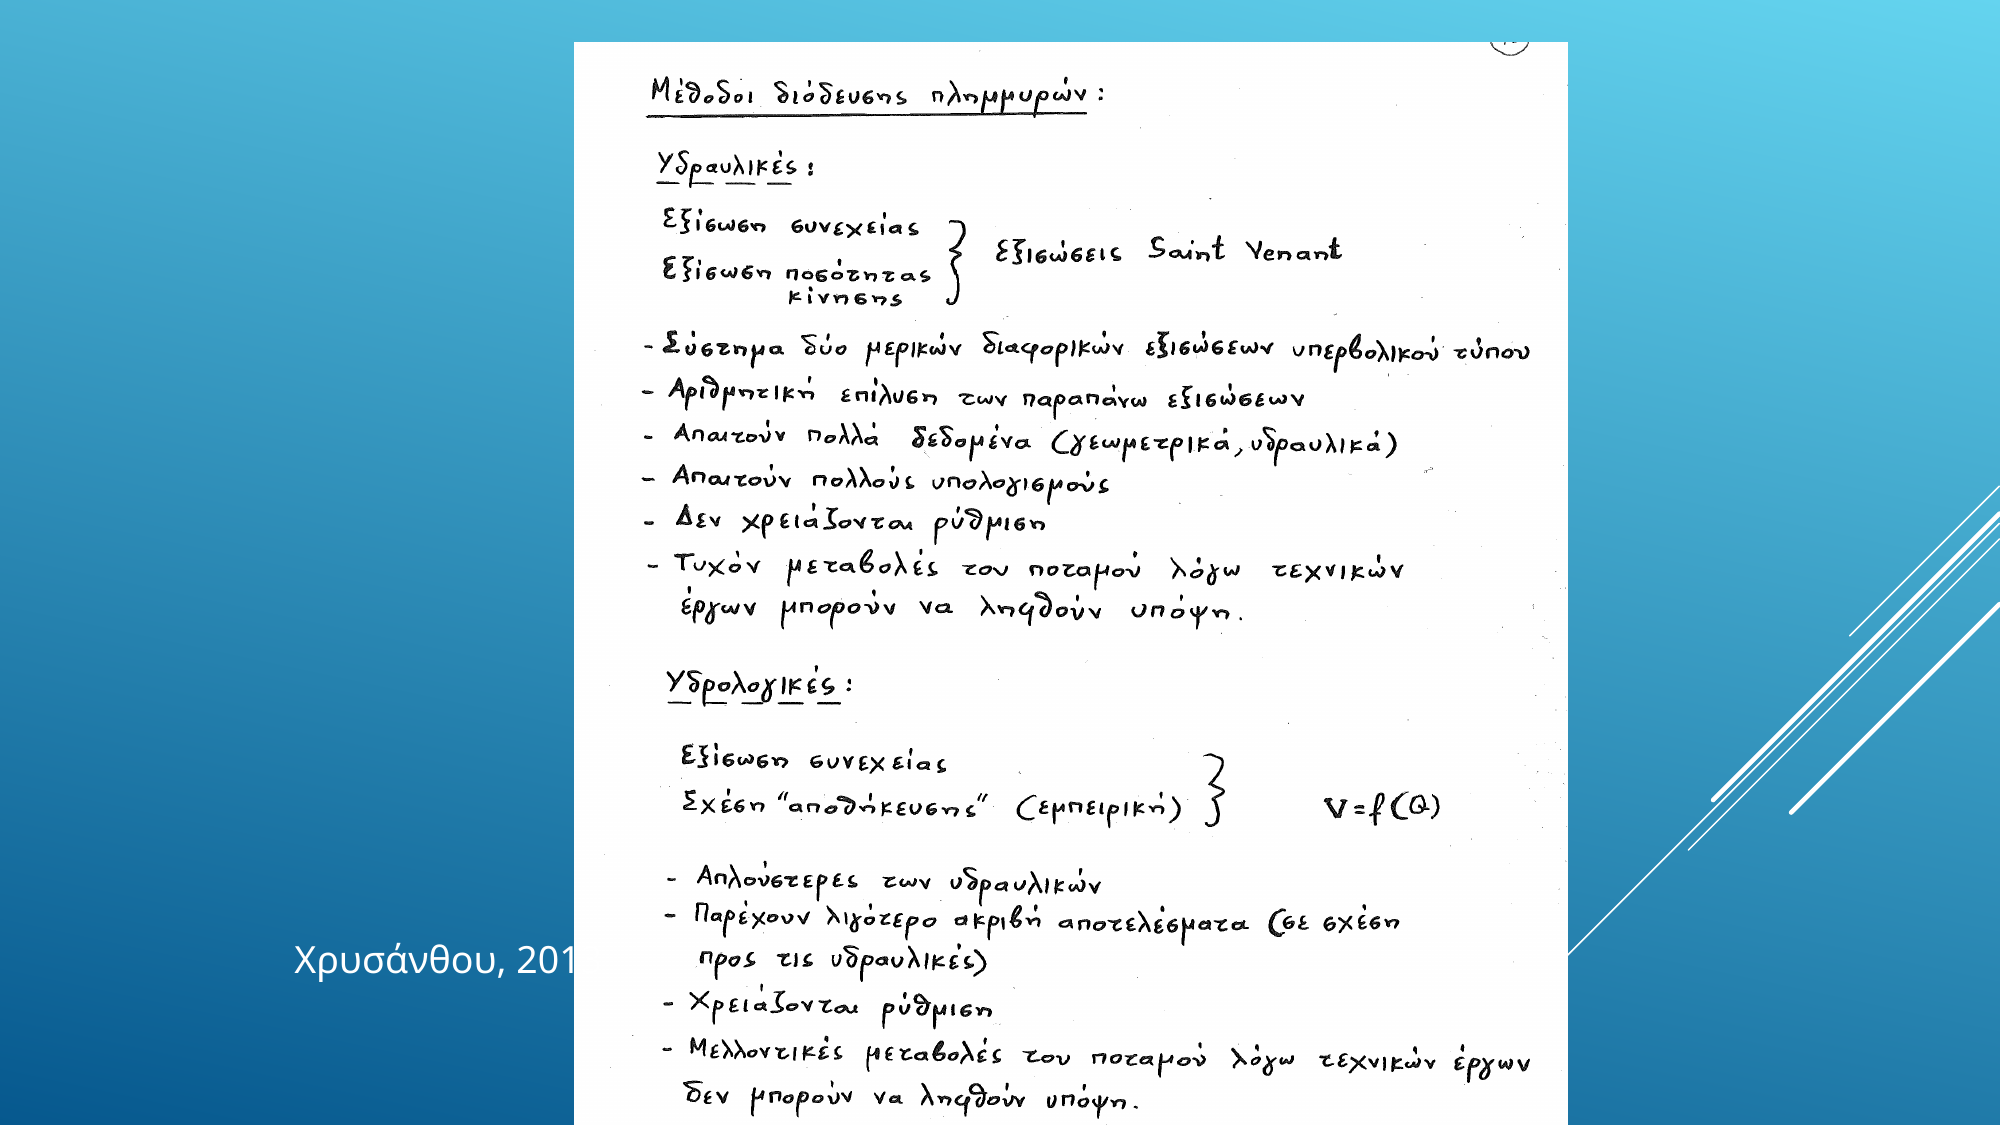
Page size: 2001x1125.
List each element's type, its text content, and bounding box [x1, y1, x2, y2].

text_box Χρυσάνθου, 2013 [279, 928, 623, 1035]
picture [574, 42, 1568, 1125]
